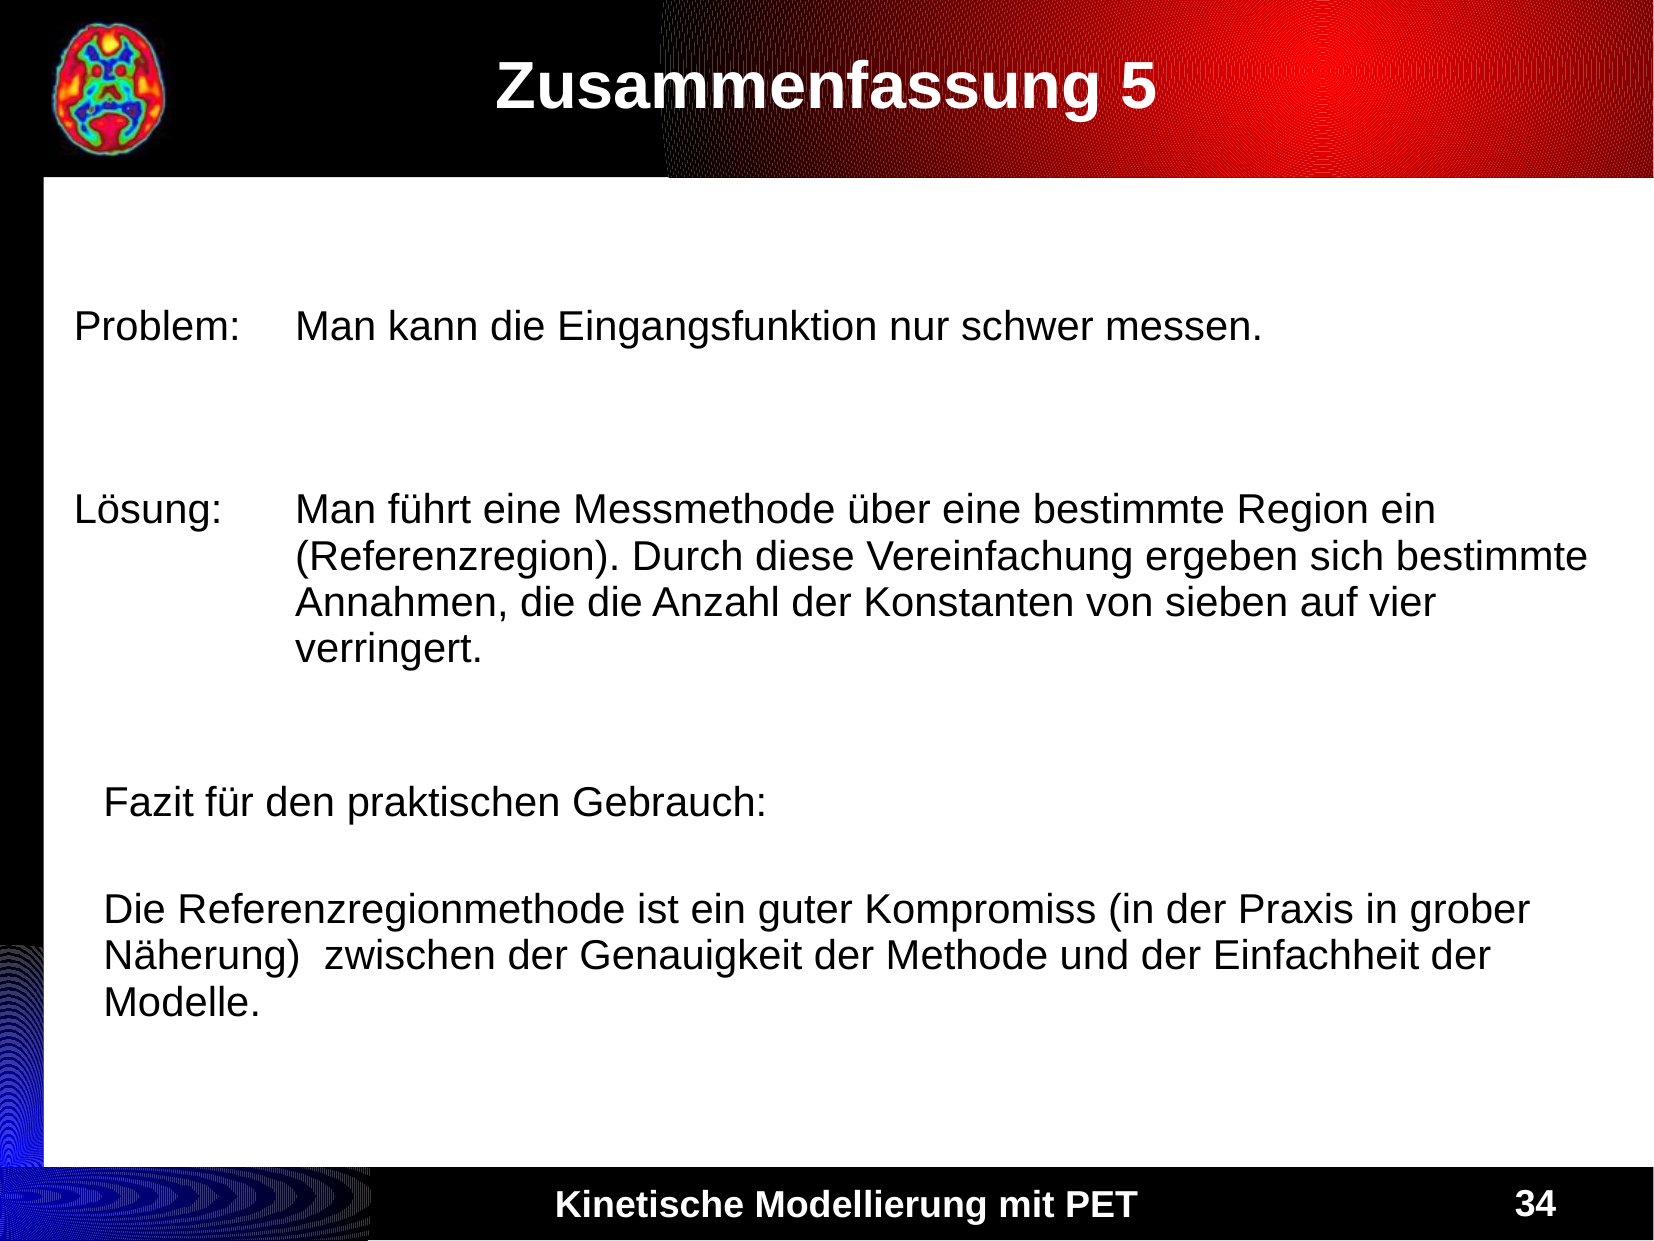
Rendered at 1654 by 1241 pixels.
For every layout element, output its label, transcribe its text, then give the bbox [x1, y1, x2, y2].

title Zusammenfassung 5 [115, 11, 1539, 160]
text_box Kinetische Modellierung mit PET [512, 1176, 1182, 1235]
text_box [0, 0, 1654, 1241]
text_box Die Referenzregionmethode ist ein guter Kompromiss (in der Praxis in grober Näherung) zwischen der Genauigkeit der Methode und der Einfachheit der Modelle. [88, 880, 1565, 1081]
picture [51, 17, 115, 160]
text_box Lösung: Man führt eine Messmethode über eine bestimmte Region ein (Referenzregion). Durch diese Vereinfachung ergeben sich bestimmte Annahmen, die die Anzahl der Konstanten von sieben auf vier verringert. [59, 478, 1625, 681]
text_box Problem: Man kann die Eingangsfunktion nur schwer messen. [59, 295, 1625, 357]
text_box 55 [1422, 1175, 1649, 1234]
text_box Fazit für den praktischen Gebrauch: [88, 771, 1565, 880]
